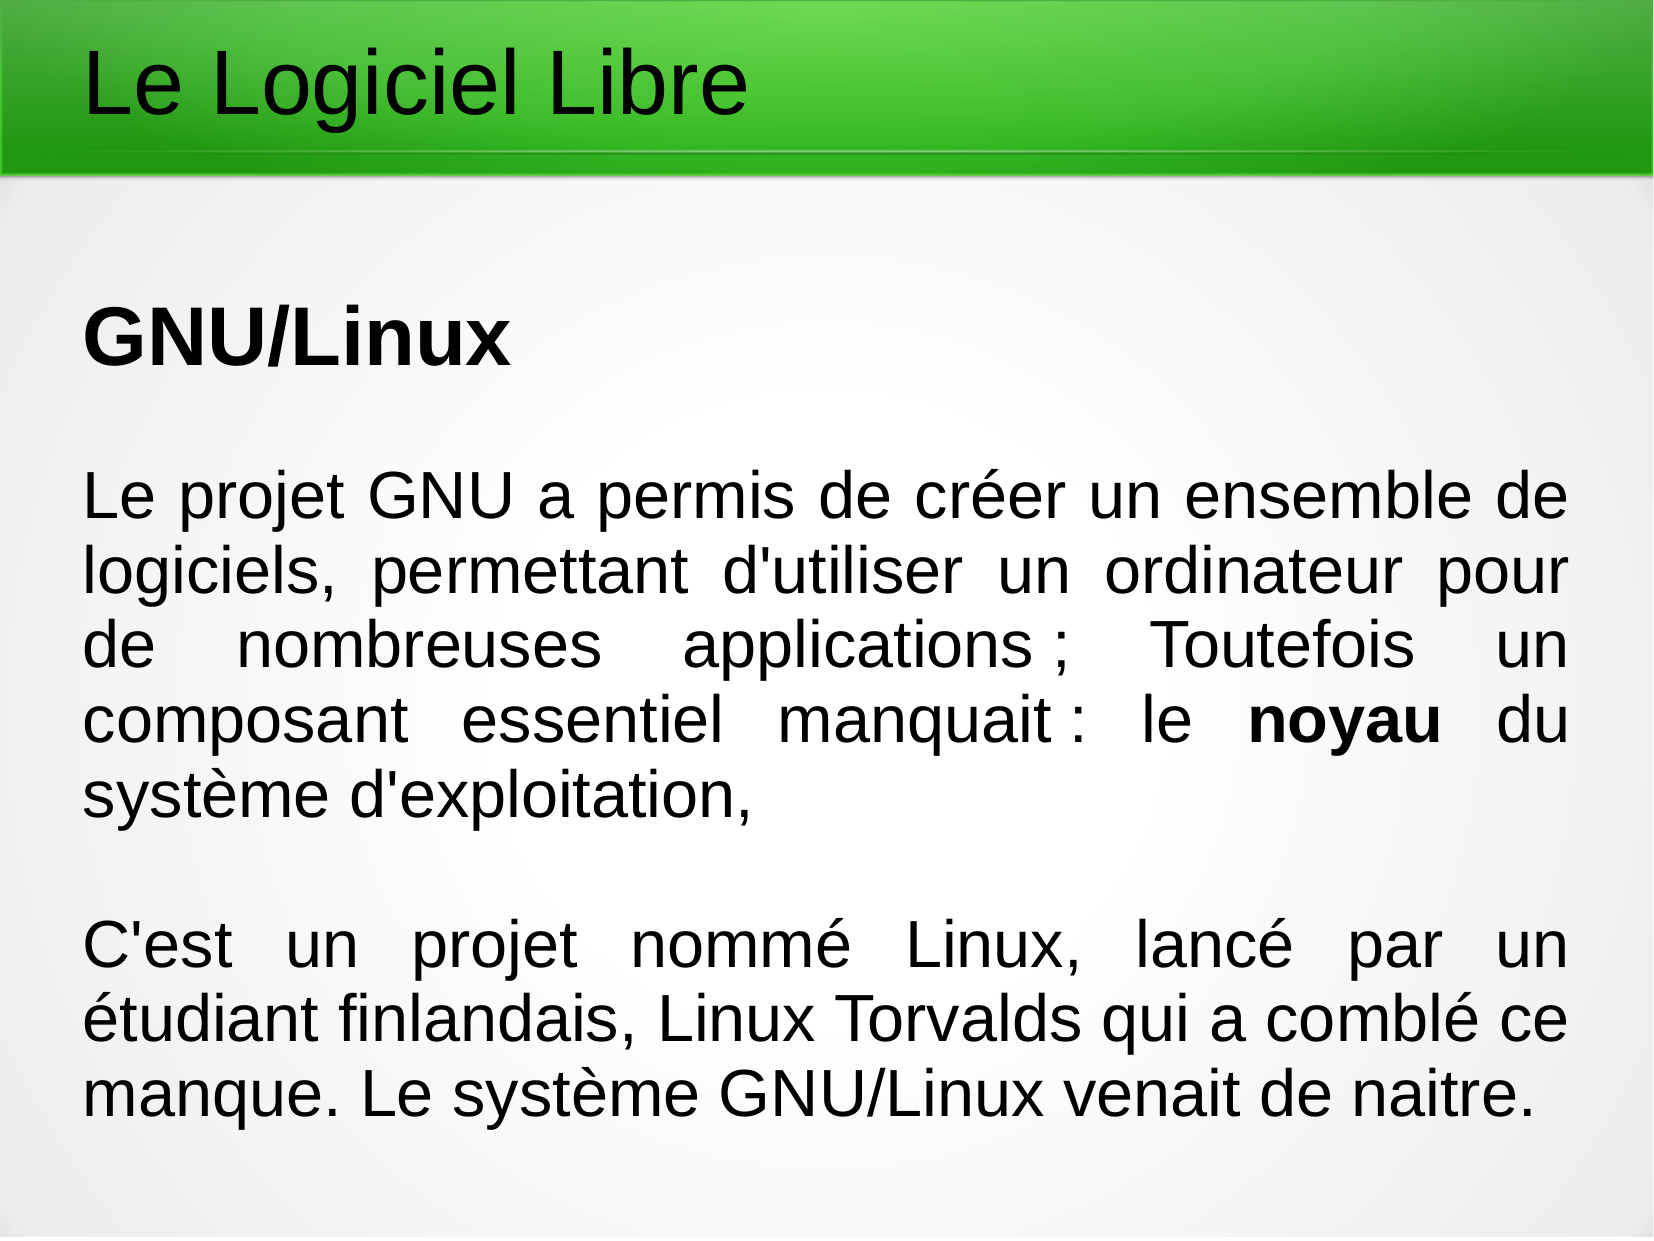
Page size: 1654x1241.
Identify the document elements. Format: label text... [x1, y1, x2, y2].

title Le Logiciel Libre [82, 11, 1571, 154]
picture [0, 0, 1654, 1237]
subtitle GNU/Linux Le projet GNU a permis de créer un ensemble de logiciels, permettant d'utiliser un ordinateur pour de nombreuses applications ; Toutefois un composant essentiel manquait : le noyau du système d'exploitation, C'est un projet nommé Linux, lancé par un étudiant finlandais, Linux Torvalds qui a comblé ce manque. Le système GNU/Linux venait de naitre. [82, 290, 1571, 1241]
